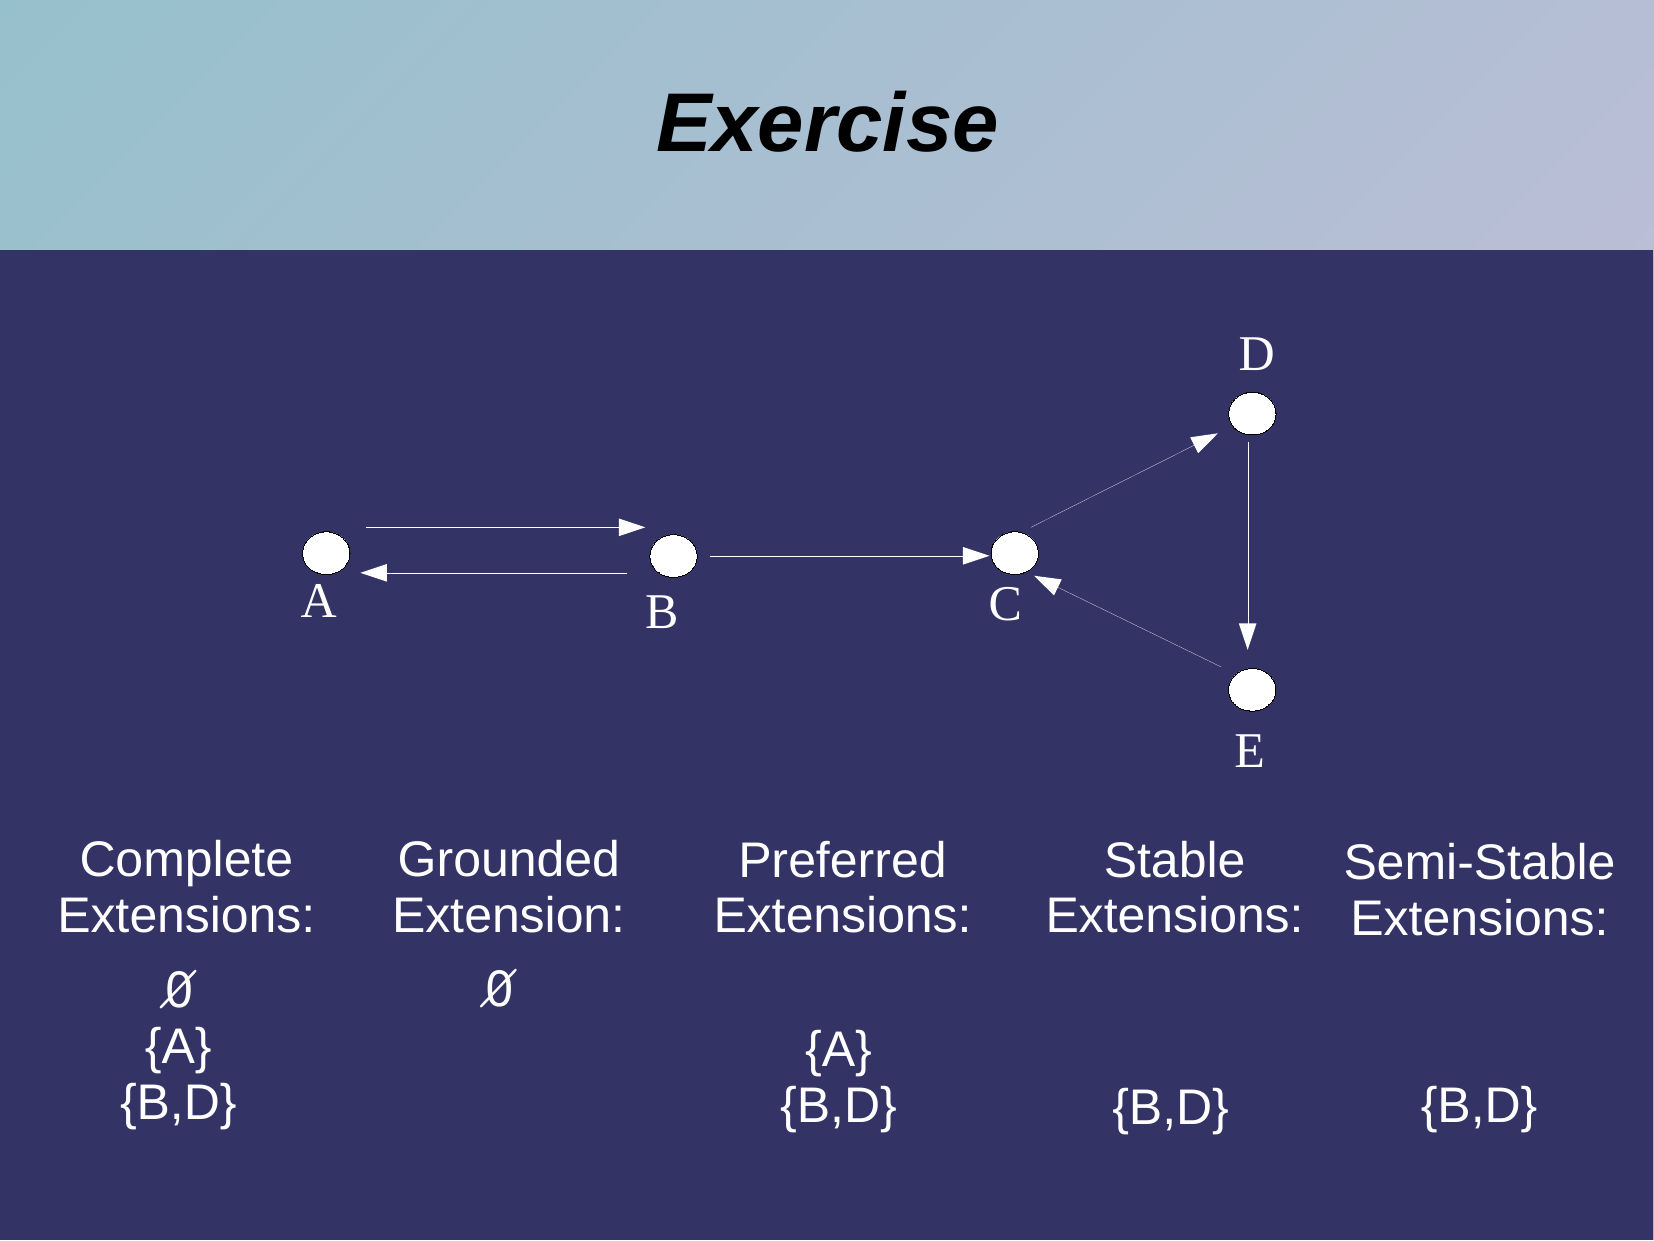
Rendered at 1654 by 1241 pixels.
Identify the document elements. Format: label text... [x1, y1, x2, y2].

text_box Complete Extensions: [25, 831, 347, 944]
text_box Preferred Extensions: [681, 831, 1004, 944]
text_box ∅ {A} {B,D} [116, 972, 241, 1165]
text_box Semi-Stable Extensions: [1318, 833, 1641, 946]
text_box D [1238, 326, 1299, 402]
text_box [1228, 668, 1276, 712]
text_box ∅ [436, 971, 561, 1163]
text_box [1228, 396, 1277, 435]
text_box B [644, 584, 701, 703]
text_box A [300, 572, 356, 691]
text_box [302, 531, 351, 572]
title Exercise [121, 19, 1534, 227]
text_box E [1234, 723, 1284, 806]
text_box {B,D} [1108, 967, 1233, 1159]
text_box Stable Extensions: [1013, 831, 1336, 944]
text_box {B,D} [1417, 965, 1542, 1158]
text_box C [988, 575, 1049, 694]
text_box Grounded Extension: [347, 831, 670, 944]
text_box [649, 534, 698, 578]
text_box {A} {B,D} [776, 965, 901, 1157]
text_box [991, 531, 1039, 575]
